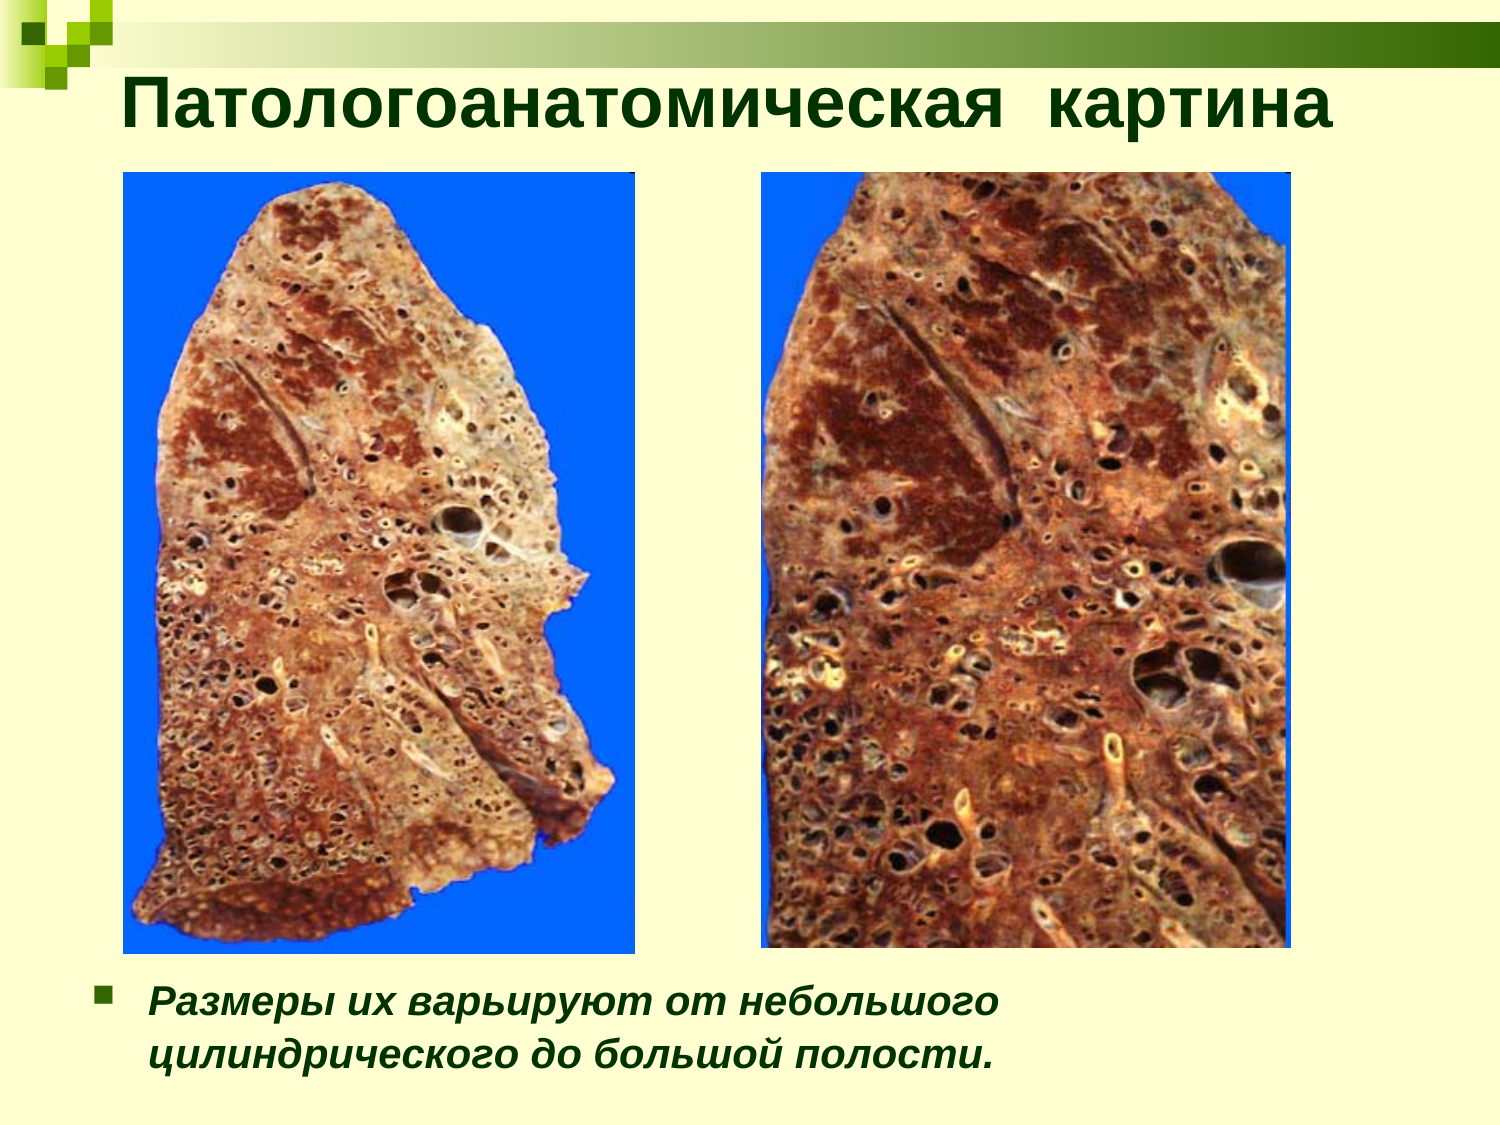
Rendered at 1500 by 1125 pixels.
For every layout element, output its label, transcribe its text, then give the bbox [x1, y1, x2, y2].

picture [761, 172, 1291, 948]
list Размеры их варьируют от небольшого цилиндрического до большой полости. [76, 964, 1329, 1095]
text_box Патологоанатомическая картина [76, 19, 1402, 170]
picture [123, 172, 635, 954]
